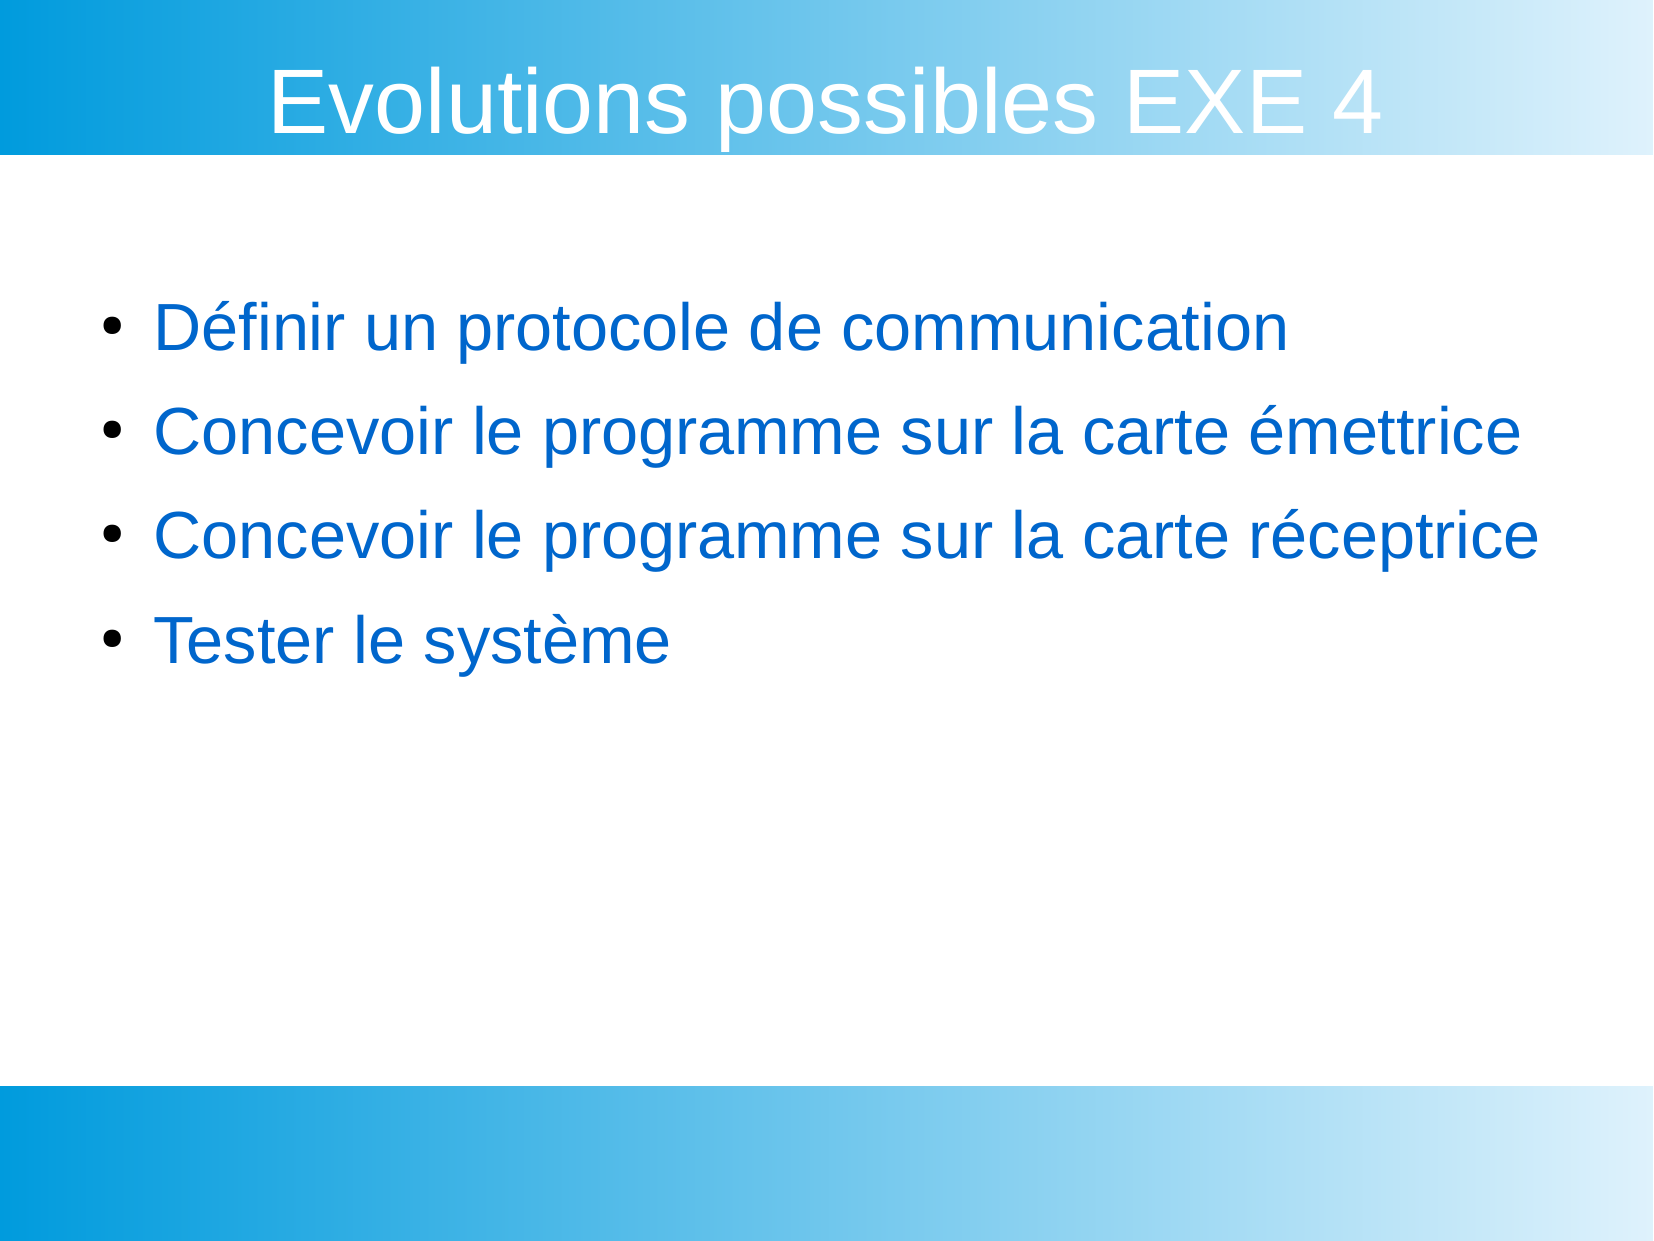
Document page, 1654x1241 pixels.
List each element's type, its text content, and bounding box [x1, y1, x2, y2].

title Evolutions possibles EXE 4 [82, 49, 1571, 155]
list Définir un protocole de communication Concevoir le programme sur la carte émettrice Concevoir le programme sur la carte réceptrice Tester le système [82, 290, 1571, 1010]
